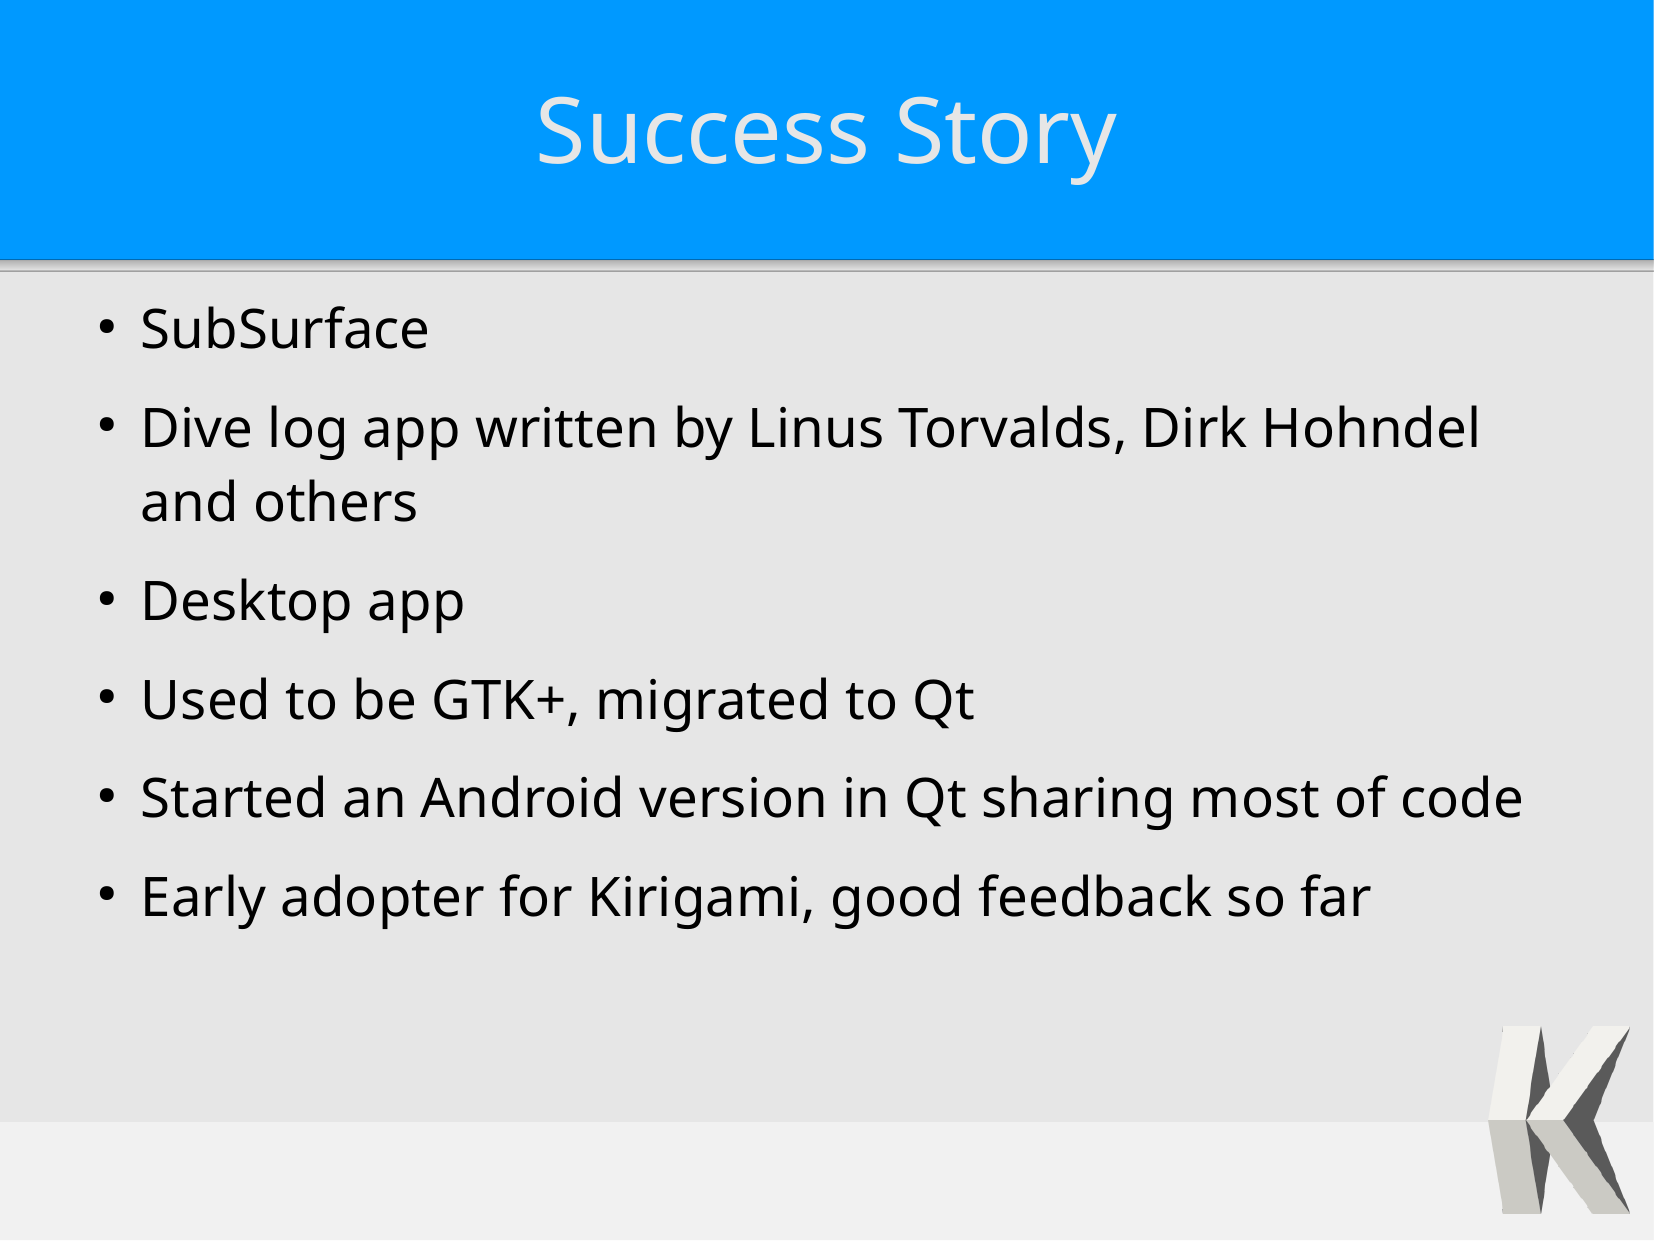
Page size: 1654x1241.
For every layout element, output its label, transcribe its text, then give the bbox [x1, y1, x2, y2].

list SubSurface Dive log app written by Linus Torvalds, Dirk Hohndel and others Desktop app Used to be GTK+, migrated to Qt Started an Android version in Qt sharing most of code Early adopter for Kirigami, good feedback so far [82, 290, 1538, 1010]
picture [1488, 1026, 1630, 1214]
title Success Story [82, 24, 1571, 232]
